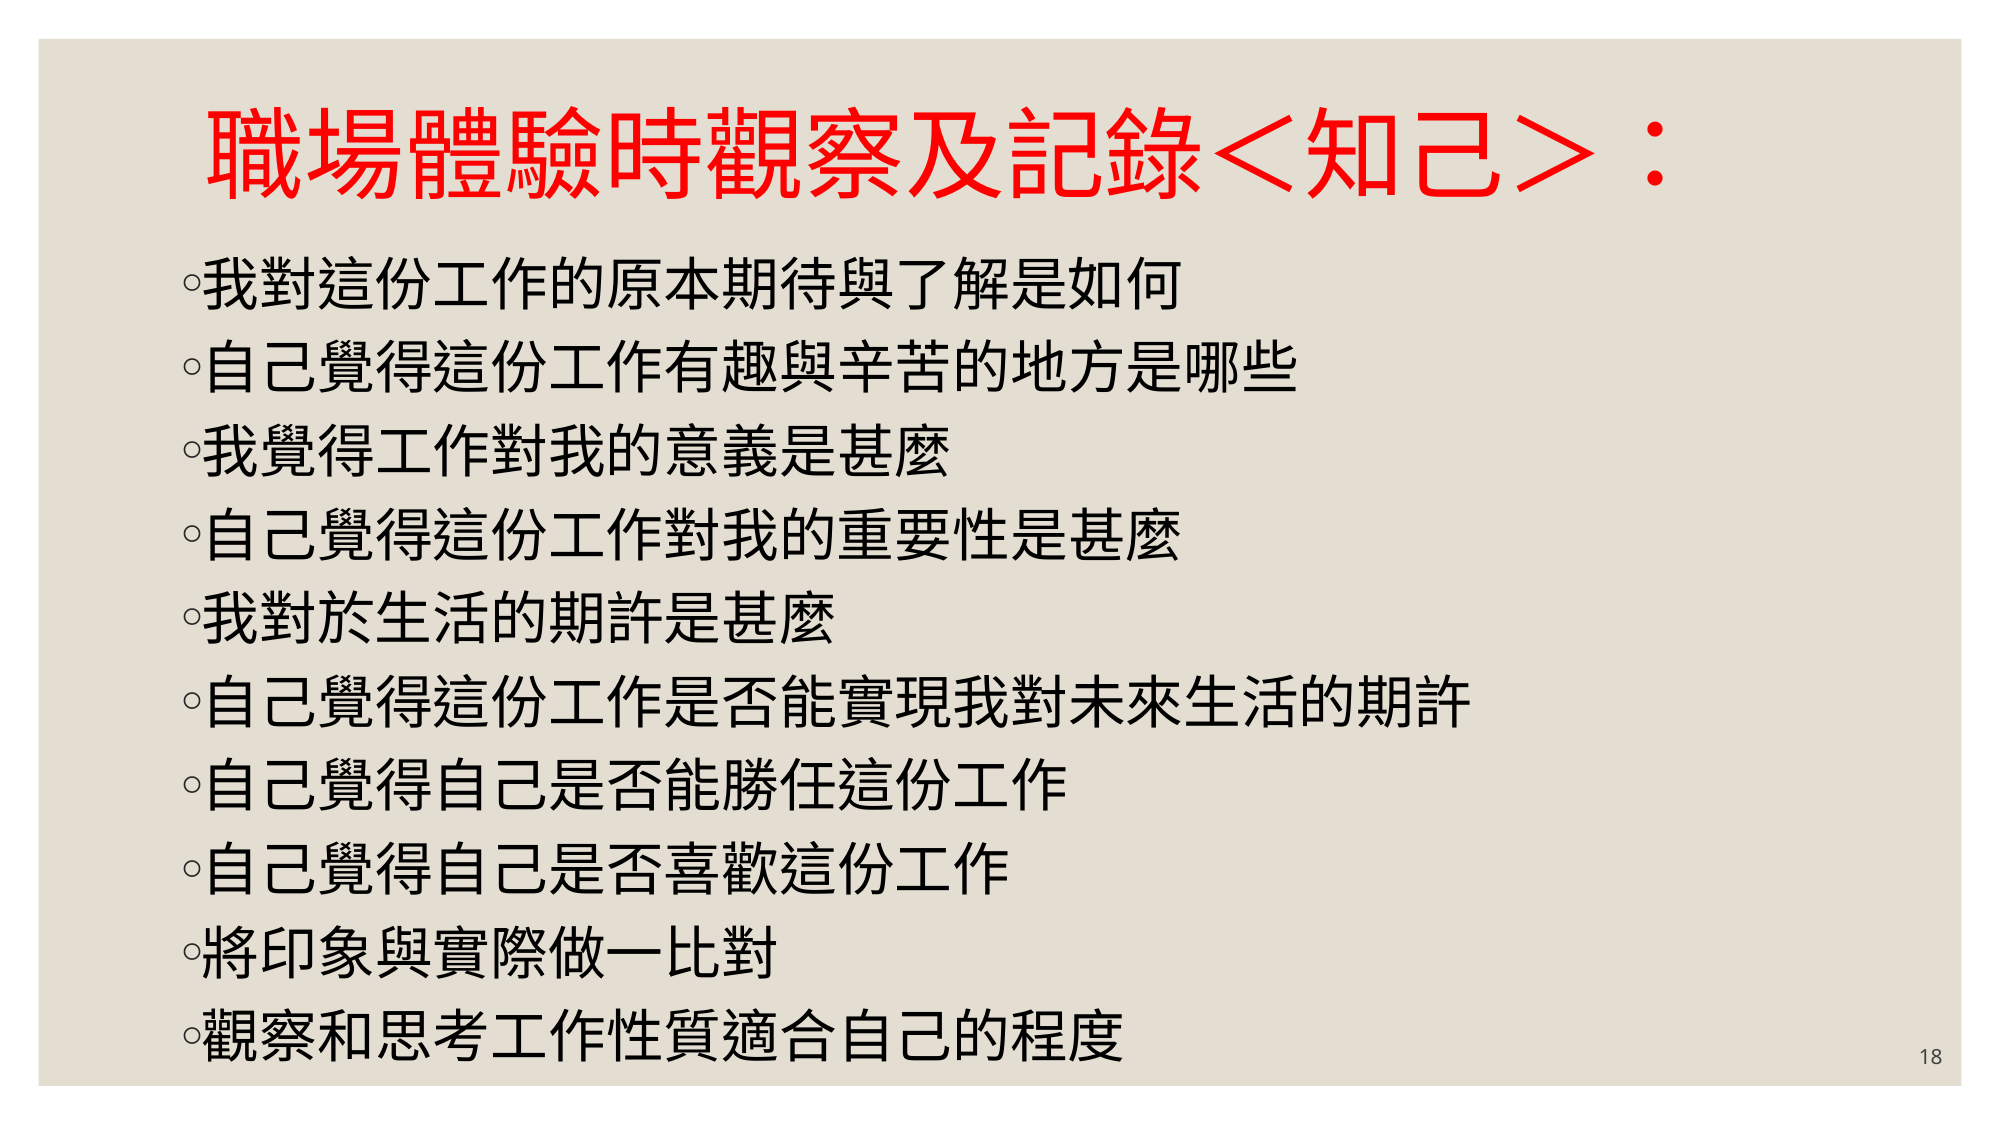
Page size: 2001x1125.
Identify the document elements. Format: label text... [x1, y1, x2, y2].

list 我對這份工作的原本期待與了解是如何 自己覺得這份工作有趣與辛苦的地方是哪些 我覺得工作對我的意義是甚麼 自己覺得這份工作對我的重要性是甚麼 我對於生活的期許是甚麼 自己覺得這份工作是否能實現我對未來生活的期許 自己覺得自己是否能勝任這份工作 自己覺得自己是否喜歡這份工作 將印象與實際做一比對 觀察和思考工作性質適合自己的程度 [160, 239, 1938, 1080]
title 職場體驗時觀察及記錄＜知己＞： [129, 38, 1780, 264]
slide_number <編號> [1717, 1034, 1958, 1080]
